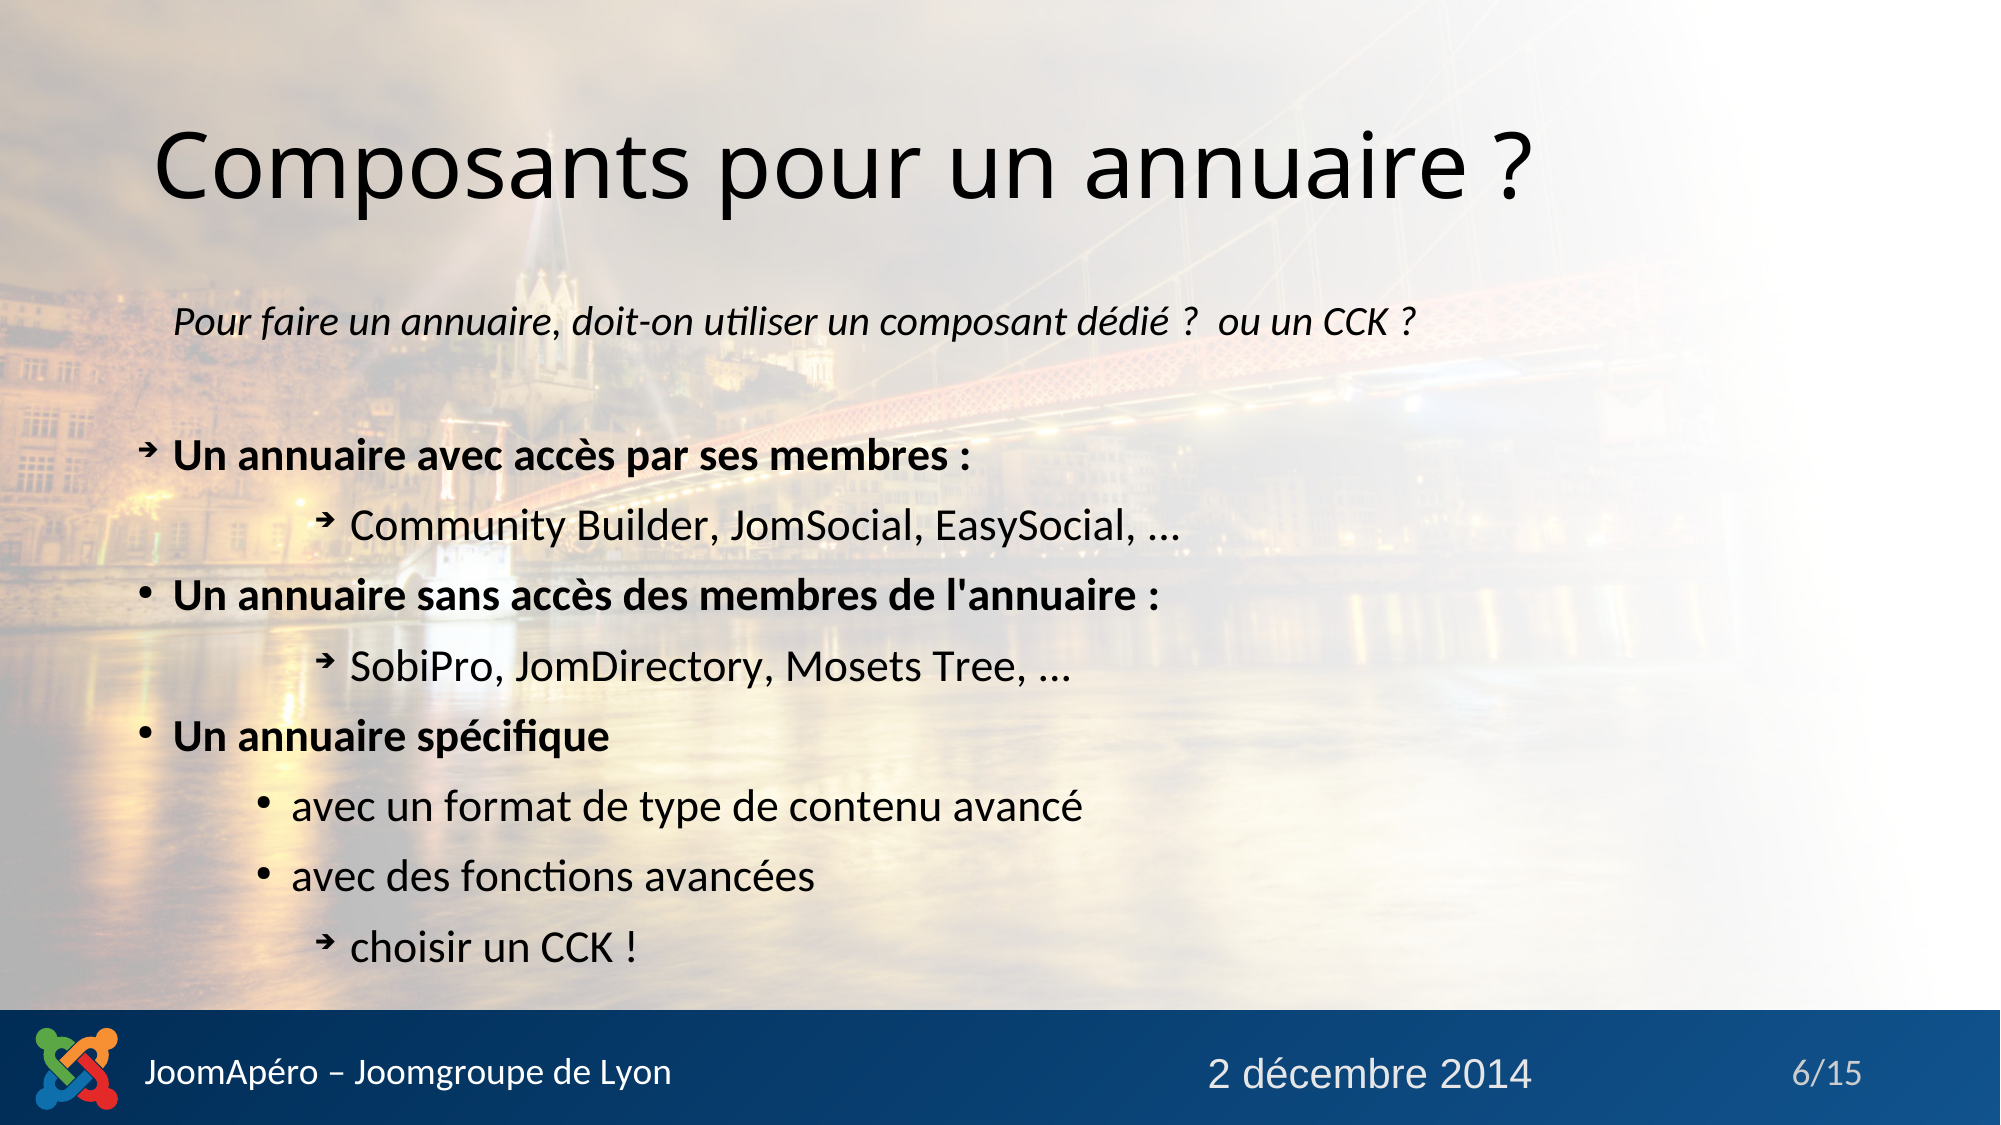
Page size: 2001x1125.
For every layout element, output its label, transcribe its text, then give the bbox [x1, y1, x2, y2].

title Composants pour un annuaire ? [137, 59, 1863, 278]
picture [0, 0, 2001, 1125]
subtitle Pour faire un annuaire, doit-on utiliser un composant dédié ? ou un CCK ? Un annuaire avec accès par ses membres : Community Builder, JomSocial, EasySocial, ... Un annuaire sans accès des membres de l'annuaire : SobiPro, JomDirectory, Mosets Tree, ... Un annuaire spécifique avec un format de type de contenu avancé avec des fonctions avancées choisir un CCK ! [137, 299, 1863, 1014]
